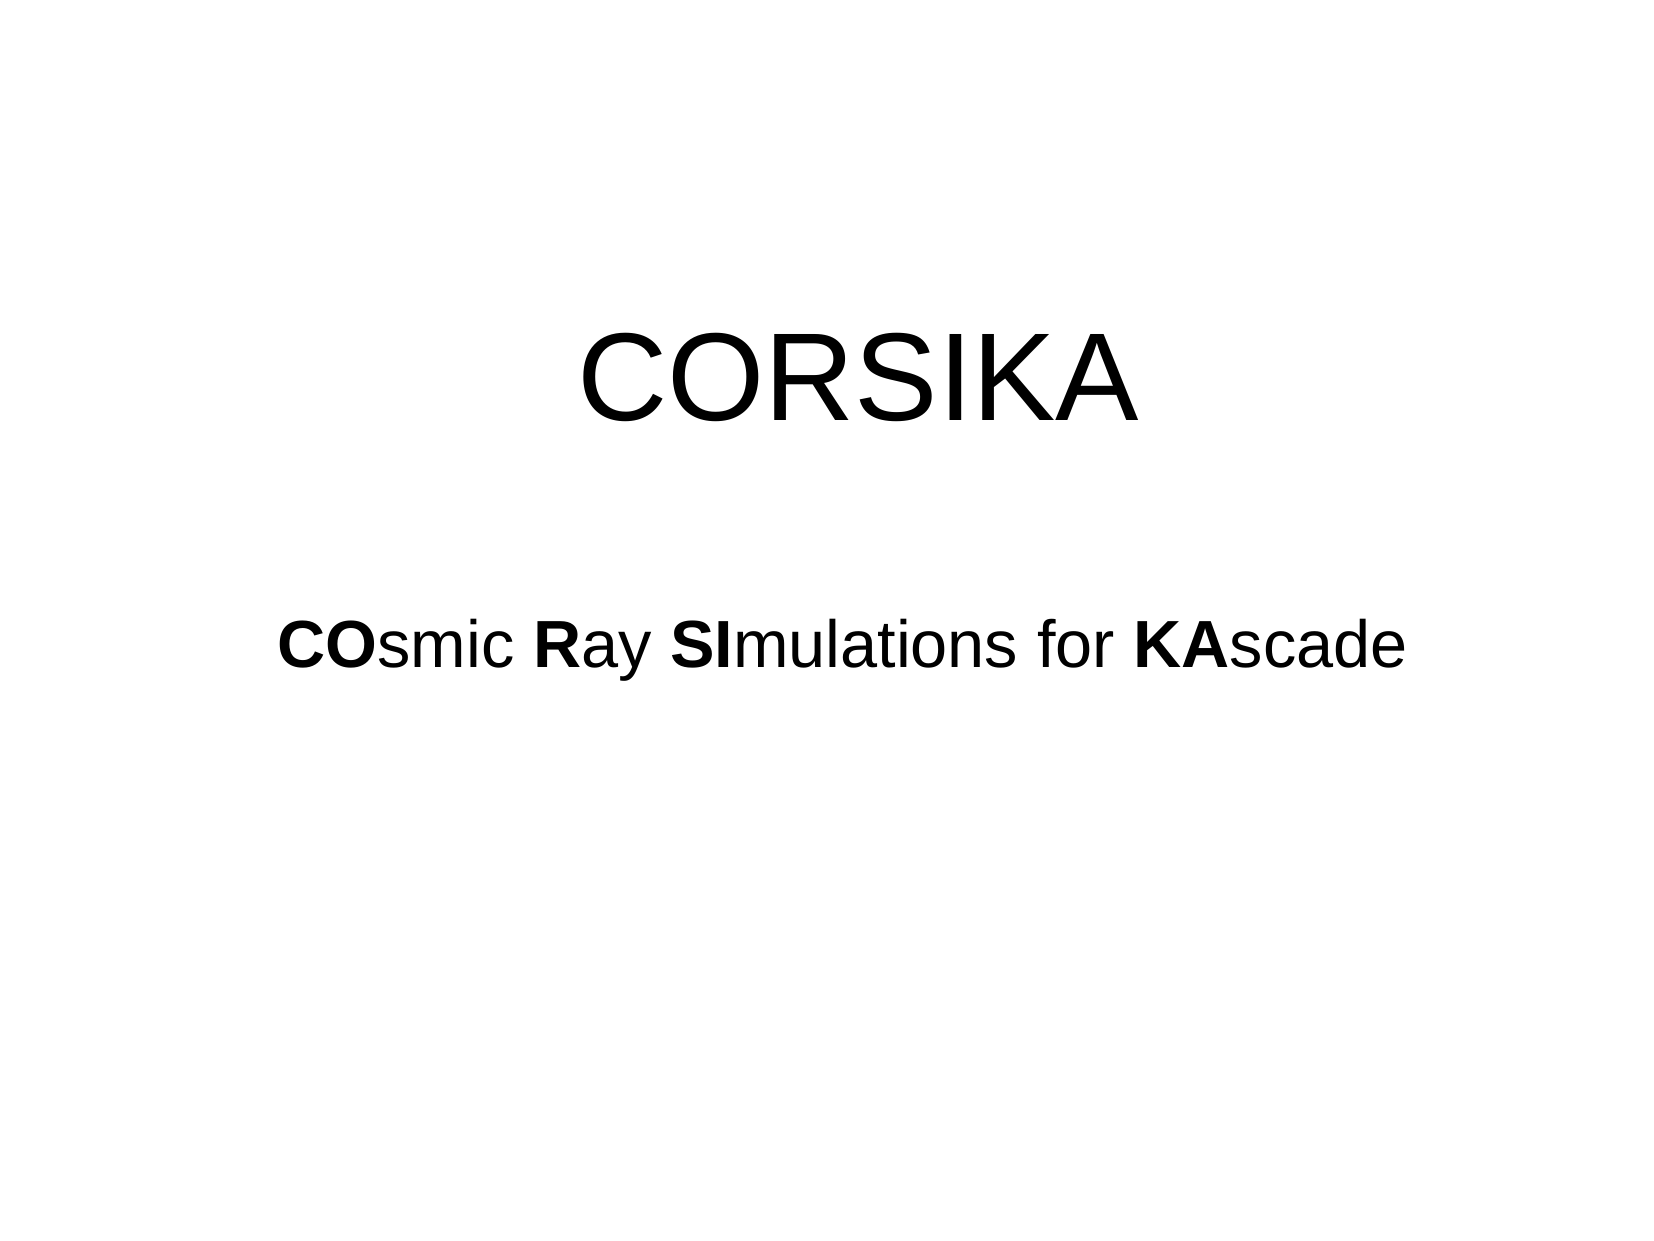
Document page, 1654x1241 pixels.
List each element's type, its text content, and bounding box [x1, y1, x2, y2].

text_box COsmic Ray SImulations for KAscade [262, 600, 1538, 751]
text_box CORSIKA [562, 300, 1155, 501]
